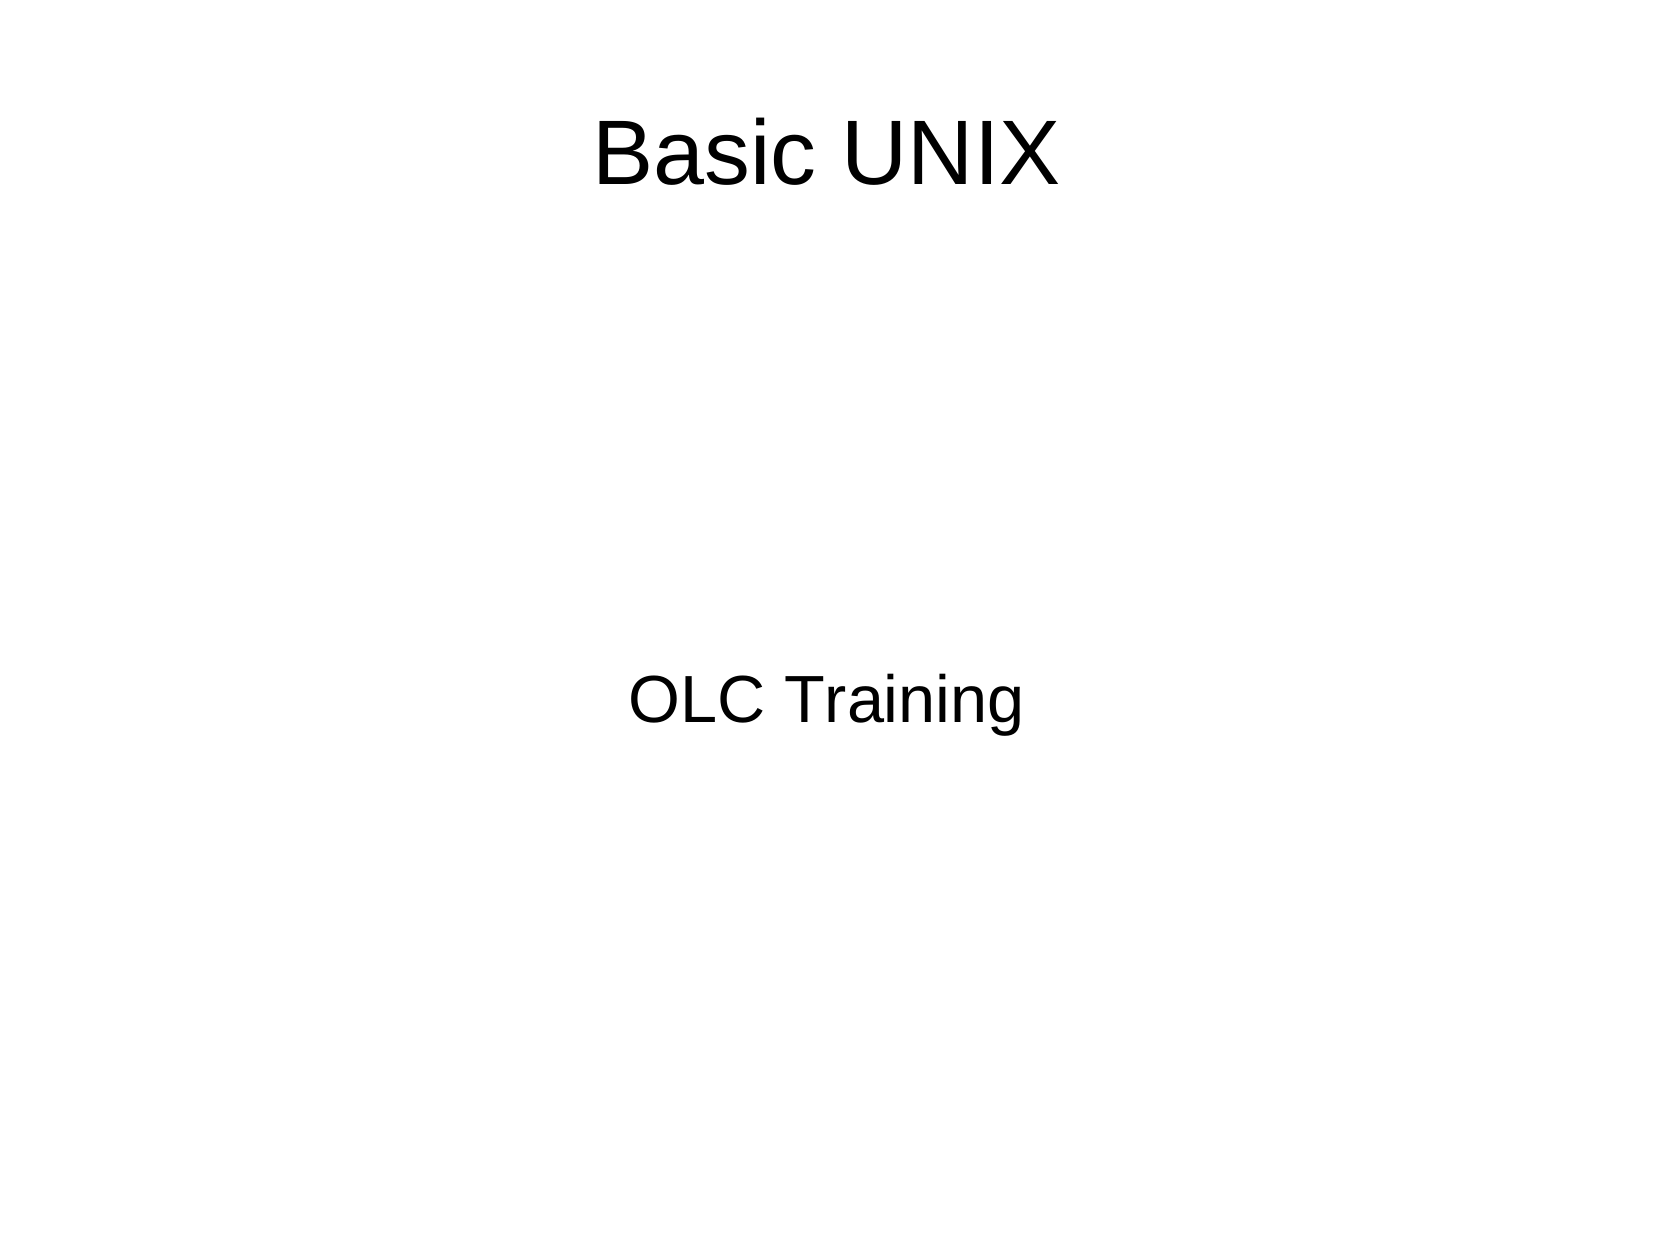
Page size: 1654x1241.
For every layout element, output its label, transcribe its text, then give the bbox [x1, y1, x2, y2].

title Basic UNIX [82, 49, 1571, 257]
subtitle OLC Training [82, 290, 1571, 1109]
